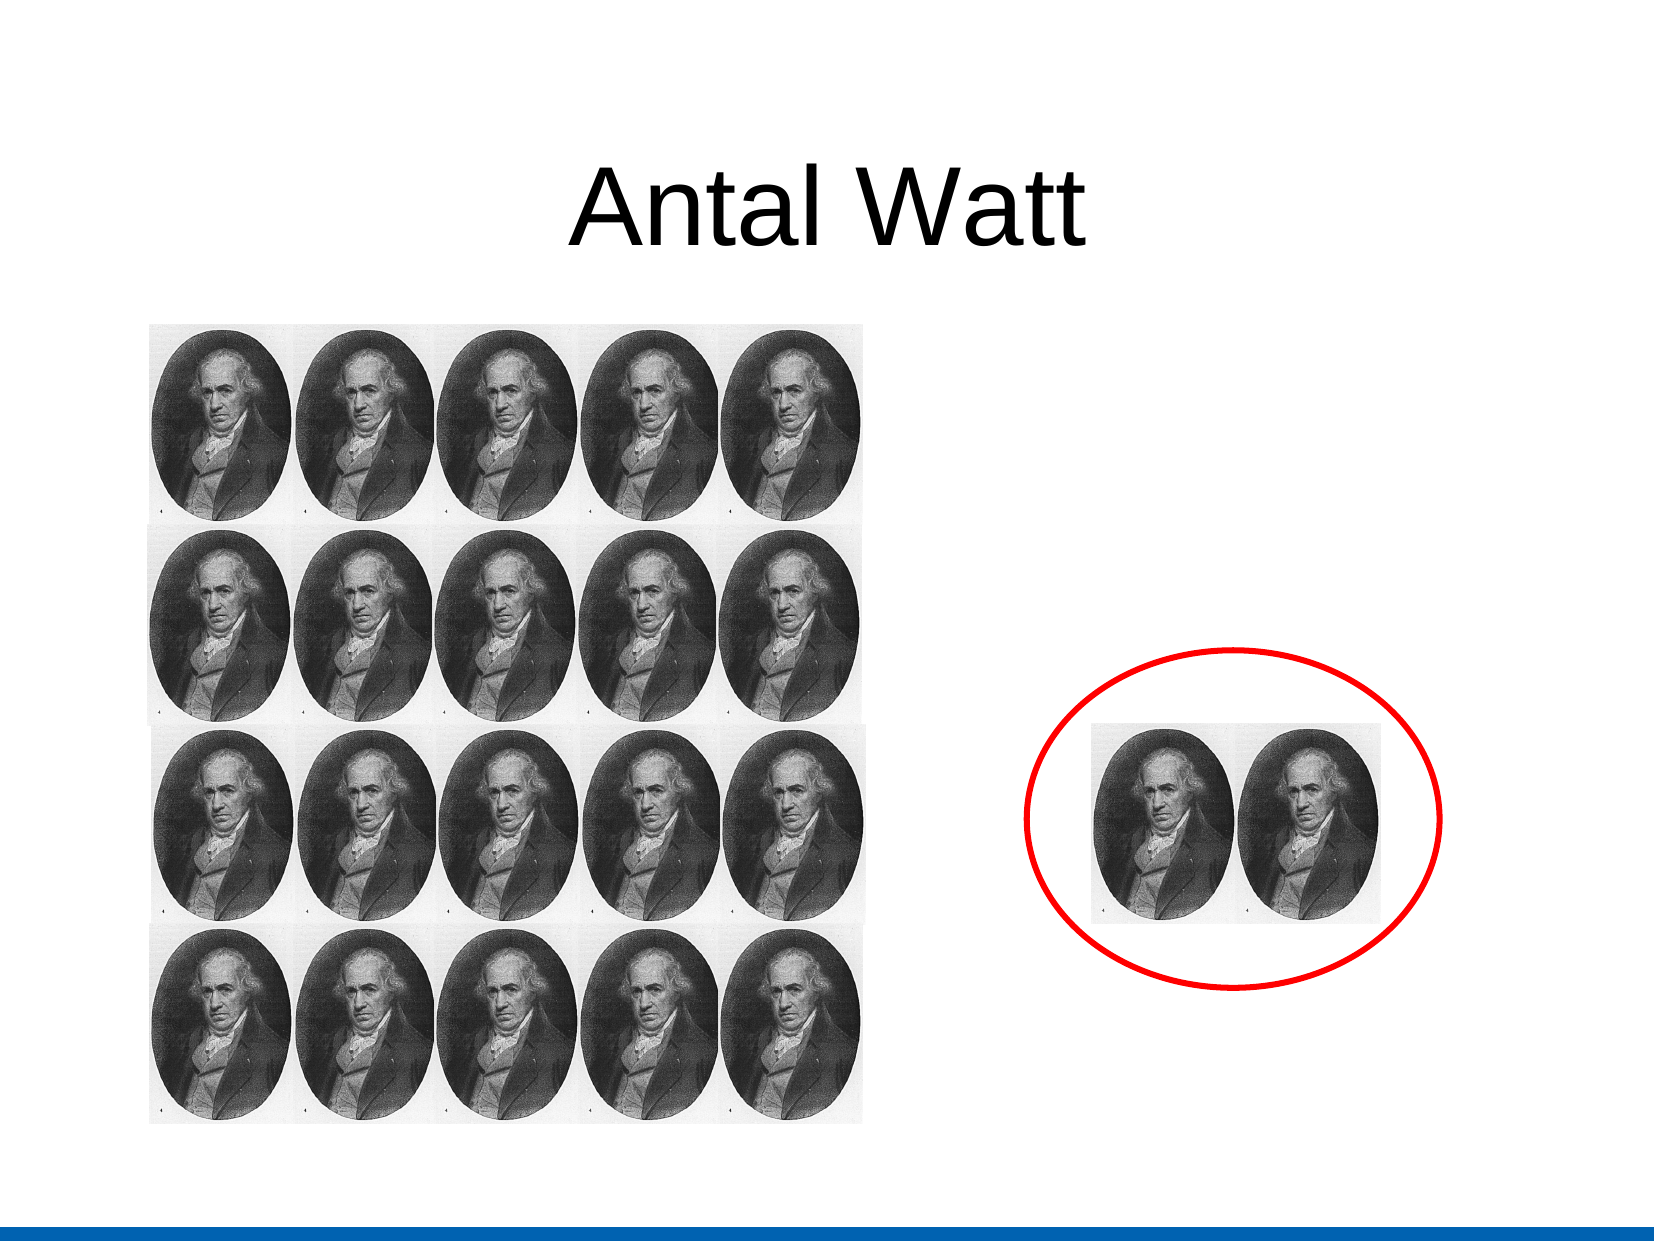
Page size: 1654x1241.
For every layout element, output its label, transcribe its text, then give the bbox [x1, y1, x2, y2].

title Antal Watt [121, 102, 1534, 310]
picture [1091, 723, 1381, 924]
picture [147, 324, 866, 1124]
